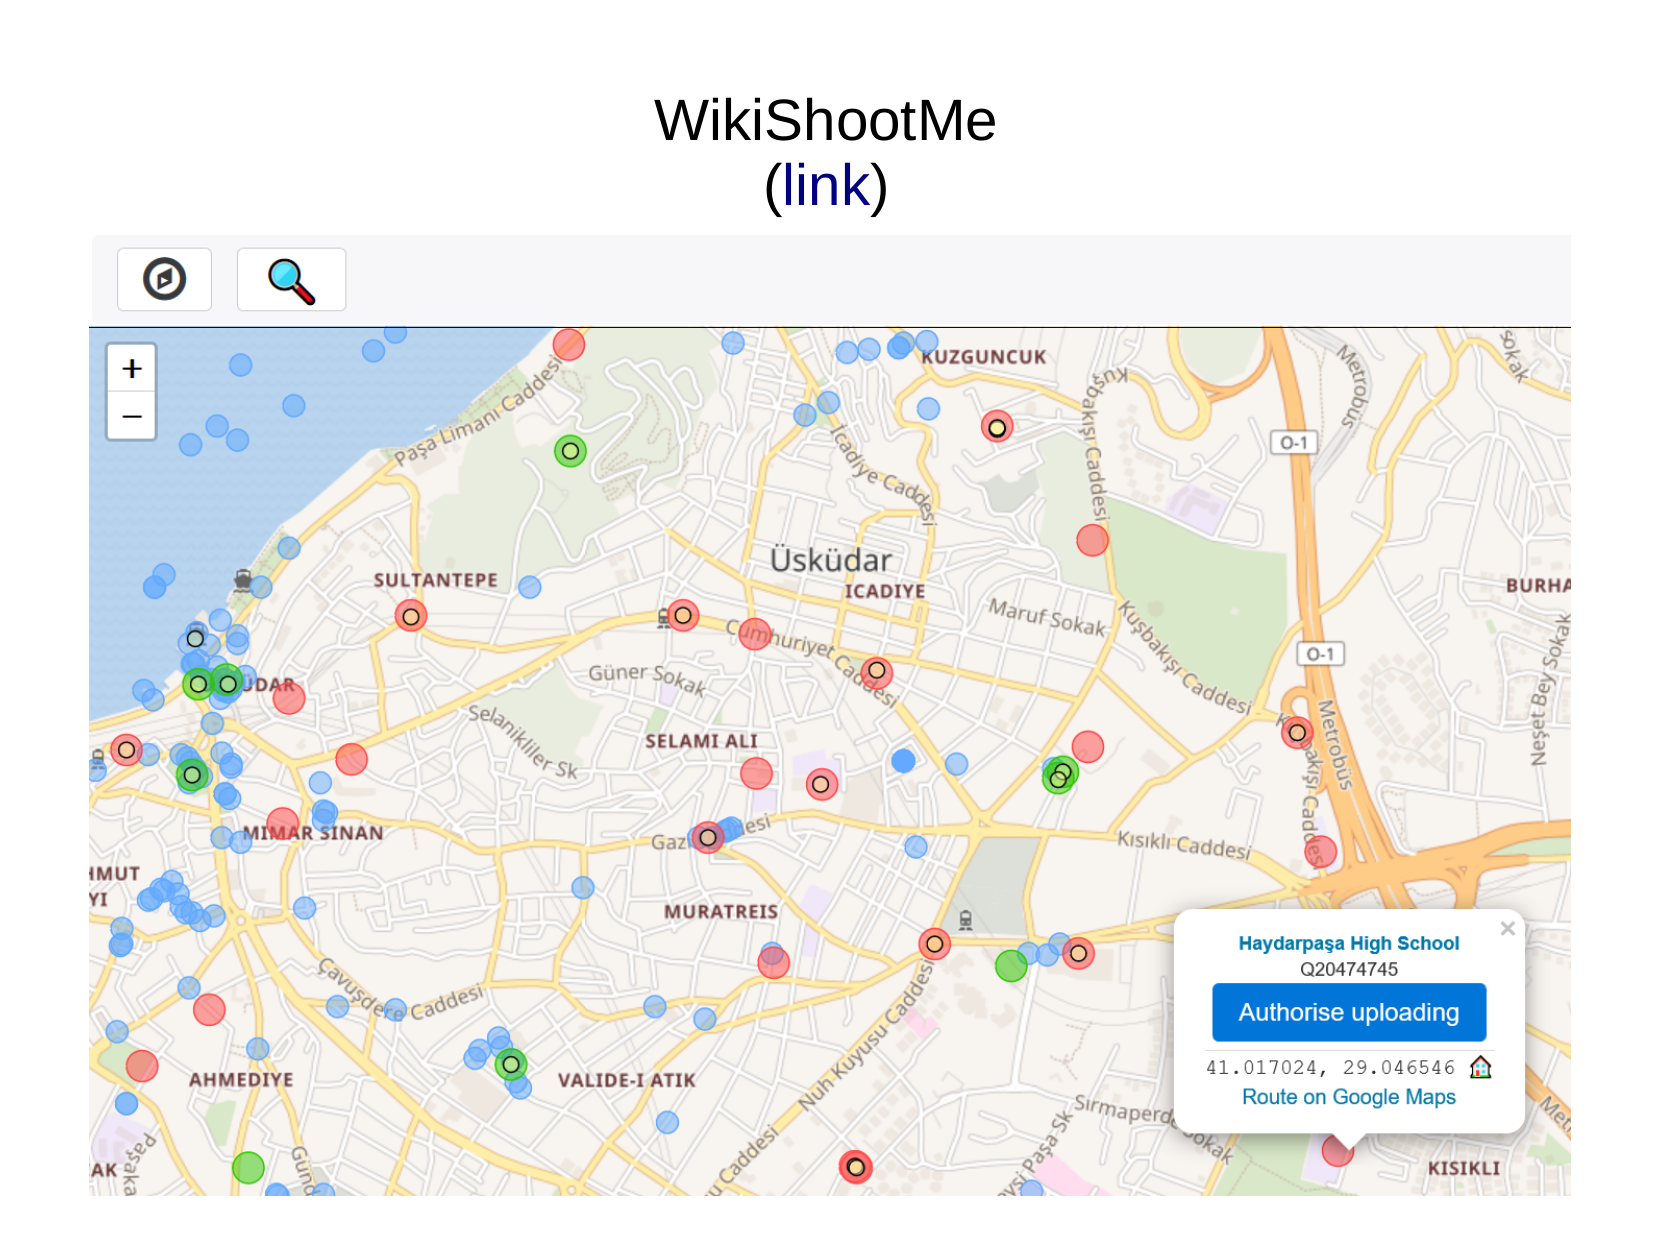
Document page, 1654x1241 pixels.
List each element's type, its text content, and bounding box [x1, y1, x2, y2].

picture [89, 232, 1571, 1196]
title WikiShootMe (link) [82, 49, 1571, 257]
